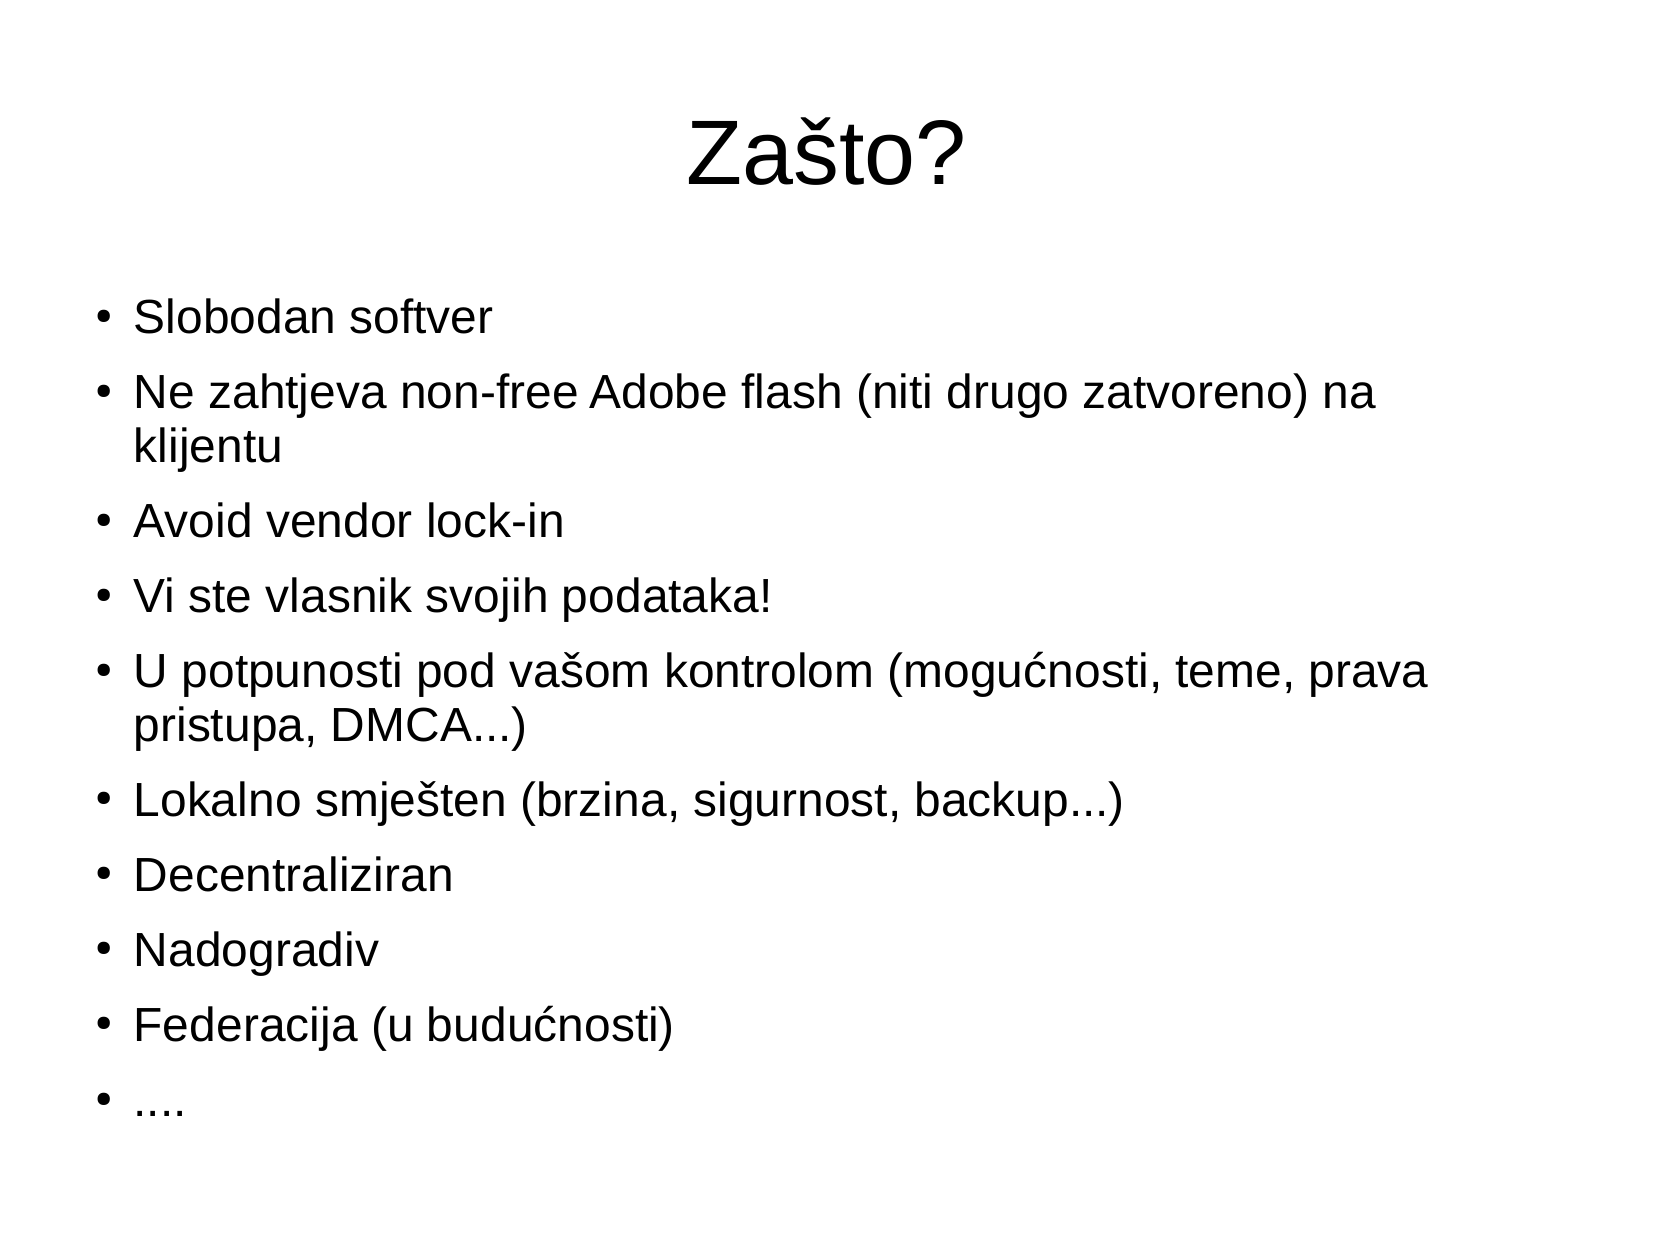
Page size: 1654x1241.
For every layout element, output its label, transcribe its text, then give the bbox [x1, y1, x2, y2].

list Slobodan softver Ne zahtjeva non-free Adobe flash (niti drugo zatvoreno) na klijentu Avoid vendor lock-in Vi ste vlasnik svojih podataka! U potpunosti pod vašom kontrolom (mogućnosti, teme, prava pristupa, DMCA...) Lokalno smješten (brzina, sigurnost, backup...) Decentraliziran Nadogradiv Federacija (u budućnosti) .... [82, 290, 1538, 1134]
title Zašto? [82, 49, 1571, 257]
